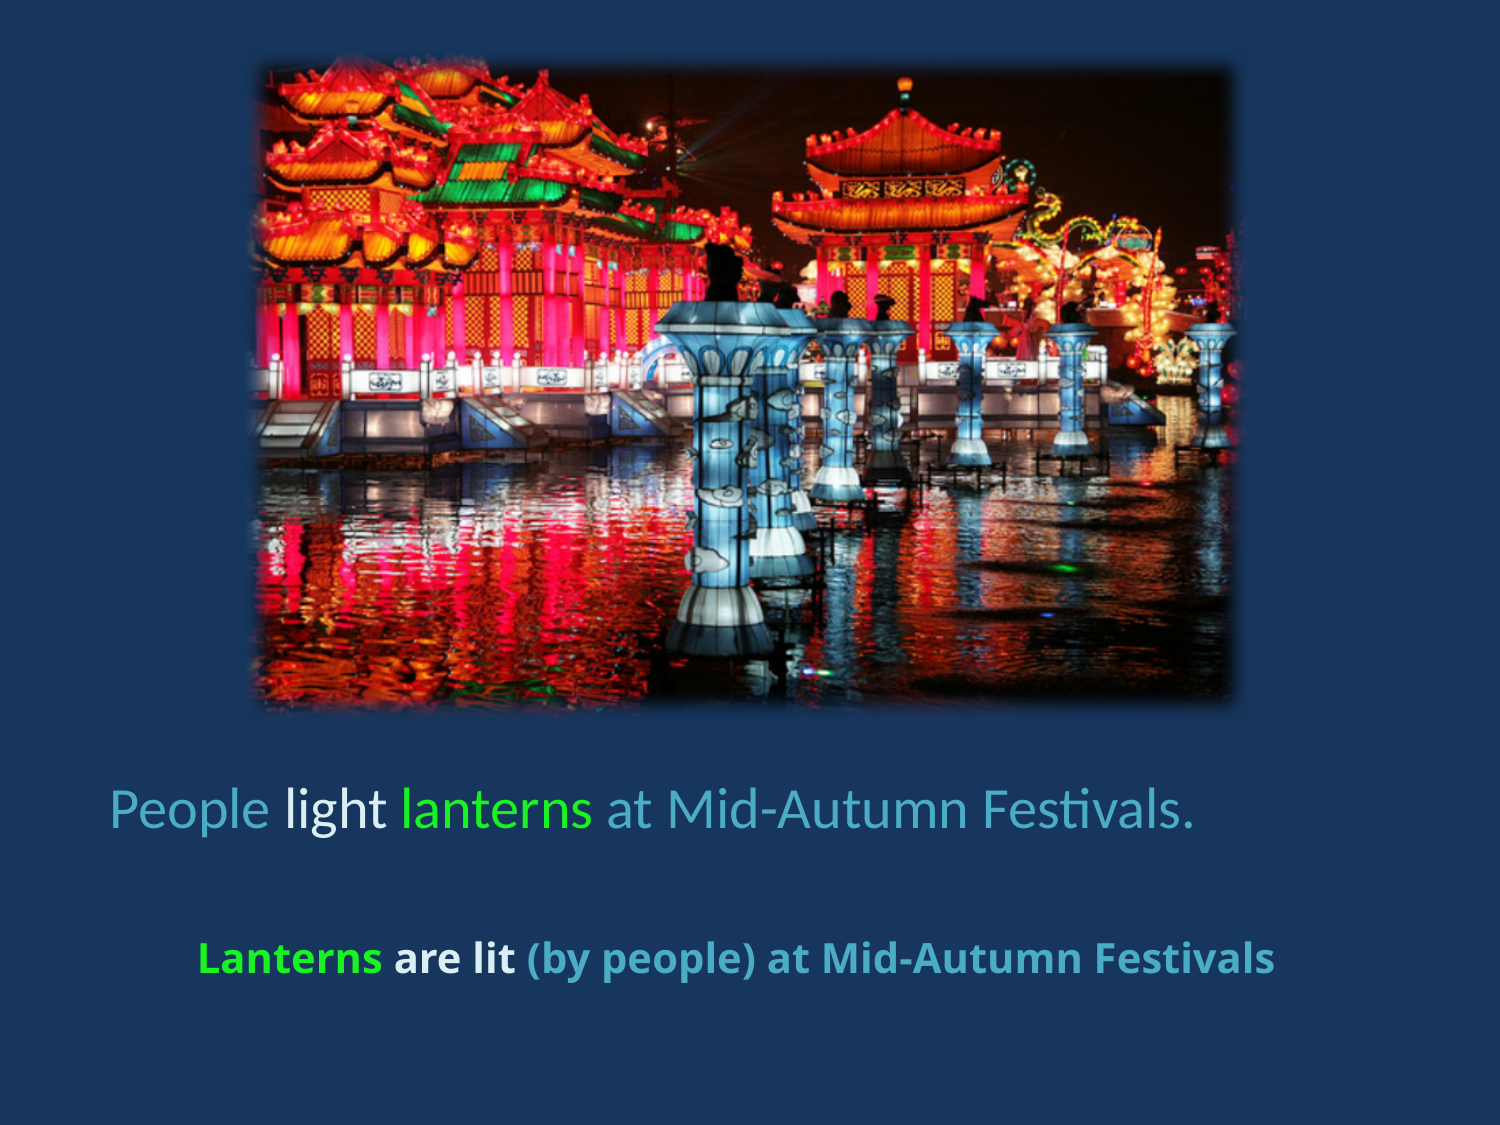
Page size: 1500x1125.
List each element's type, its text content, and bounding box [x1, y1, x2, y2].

text_box People light lanterns at Mid-Autumn Festivals. [94, 762, 1212, 848]
text_box Lanterns are lit (by people) at Mid-Autumn Festivals [182, 924, 1291, 990]
picture [243, 50, 1250, 722]
